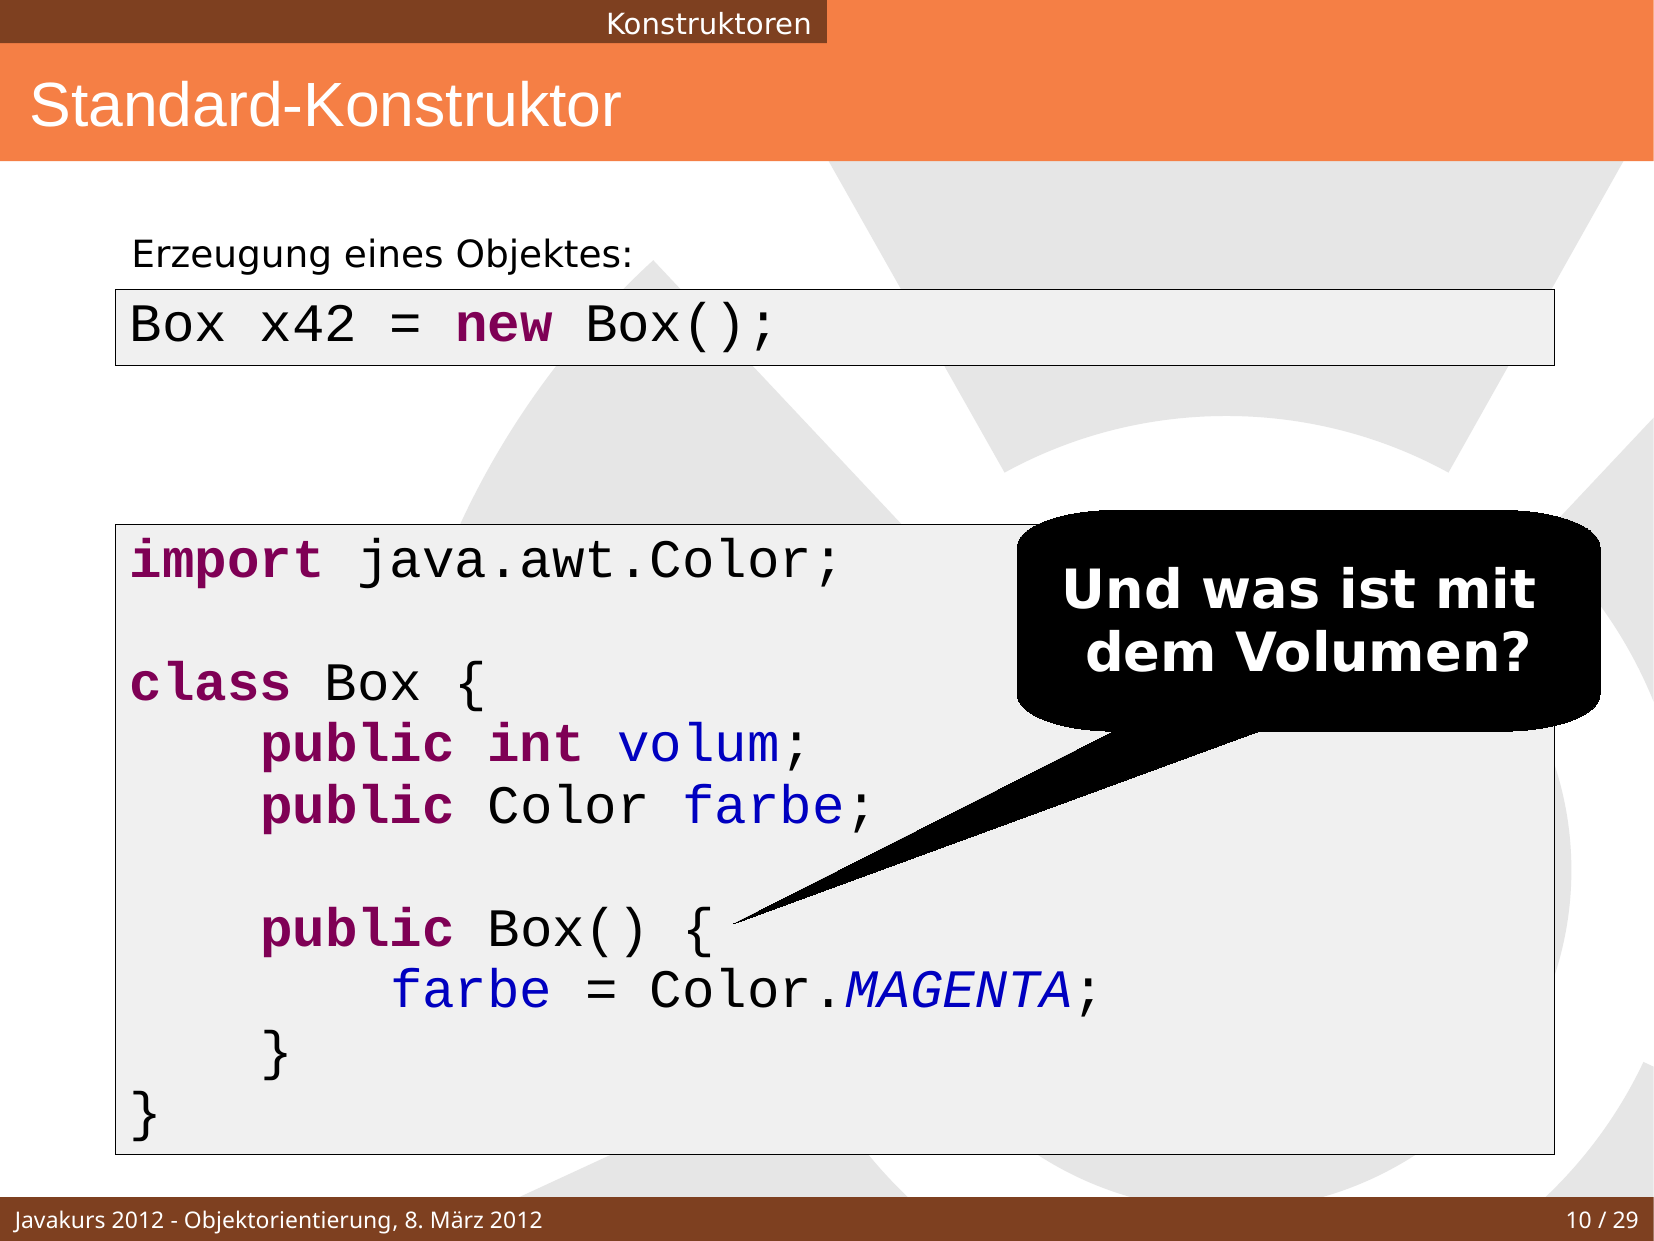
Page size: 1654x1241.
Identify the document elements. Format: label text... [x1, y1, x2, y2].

text_box import java.awt.Color; class Box { public int volum; public Color farbe; public Box() { farbe = Color.MAGENTA; } } [115, 524, 1555, 1143]
text_box Erzeugung eines Objektes: [116, 225, 650, 285]
text_box Und was ist mit dem Volumen? [733, 510, 1601, 924]
title Standard-Konstruktor [29, 67, 1595, 143]
text_box Box x42 = new Box(); [115, 289, 1555, 366]
text_box Konstruktoren [29, 0, 827, 50]
